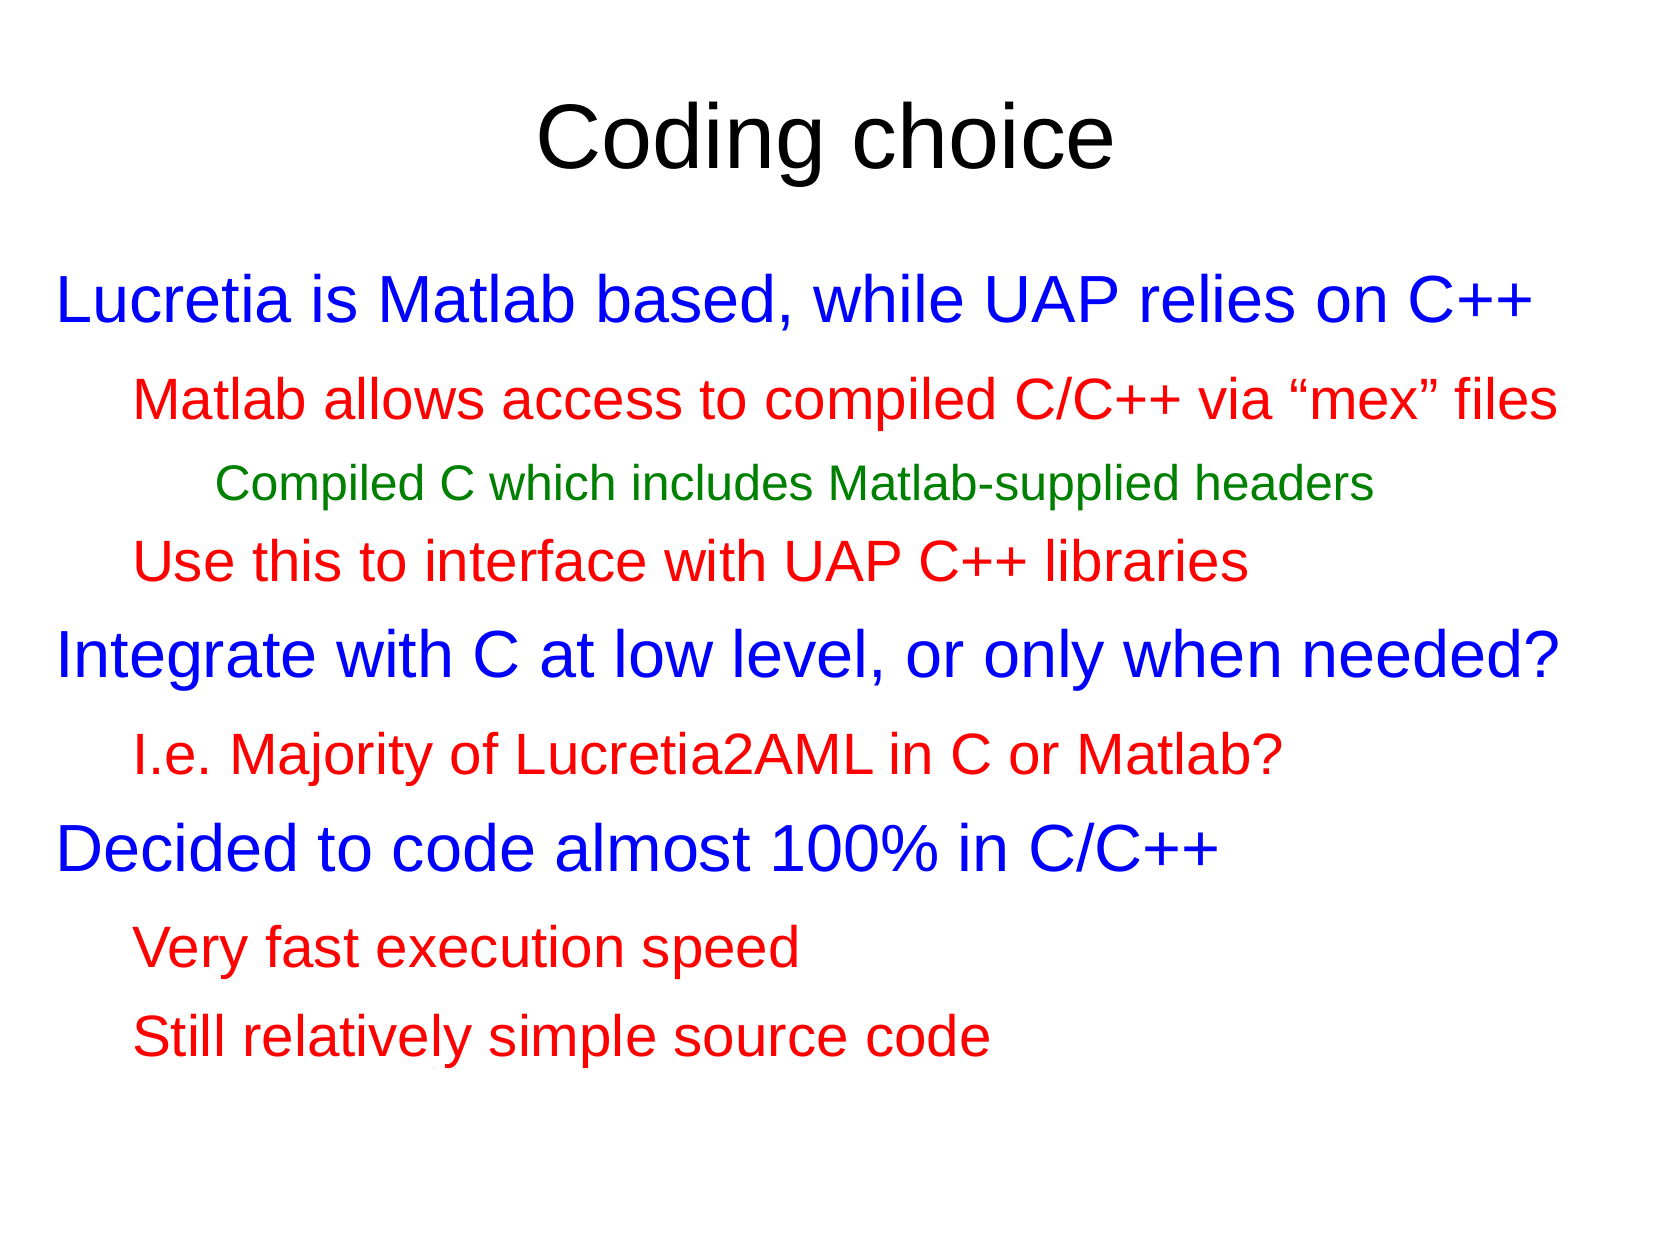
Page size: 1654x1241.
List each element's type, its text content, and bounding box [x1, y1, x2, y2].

title Coding choice [82, 49, 1571, 226]
list Lucretia is Matlab based, while UAP relies on C++ Matlab allows access to compiled C/C++ via “mex” files Compiled C which includes Matlab-supplied headers Use this to interface with UAP C++ libraries Integrate with C at low level, or only when needed? I.e. Majority of Lucretia2AML in C or Matlab? Decided to code almost 100% in C/C++ Very fast execution speed Still relatively simple source code [37, 262, 1613, 1235]
